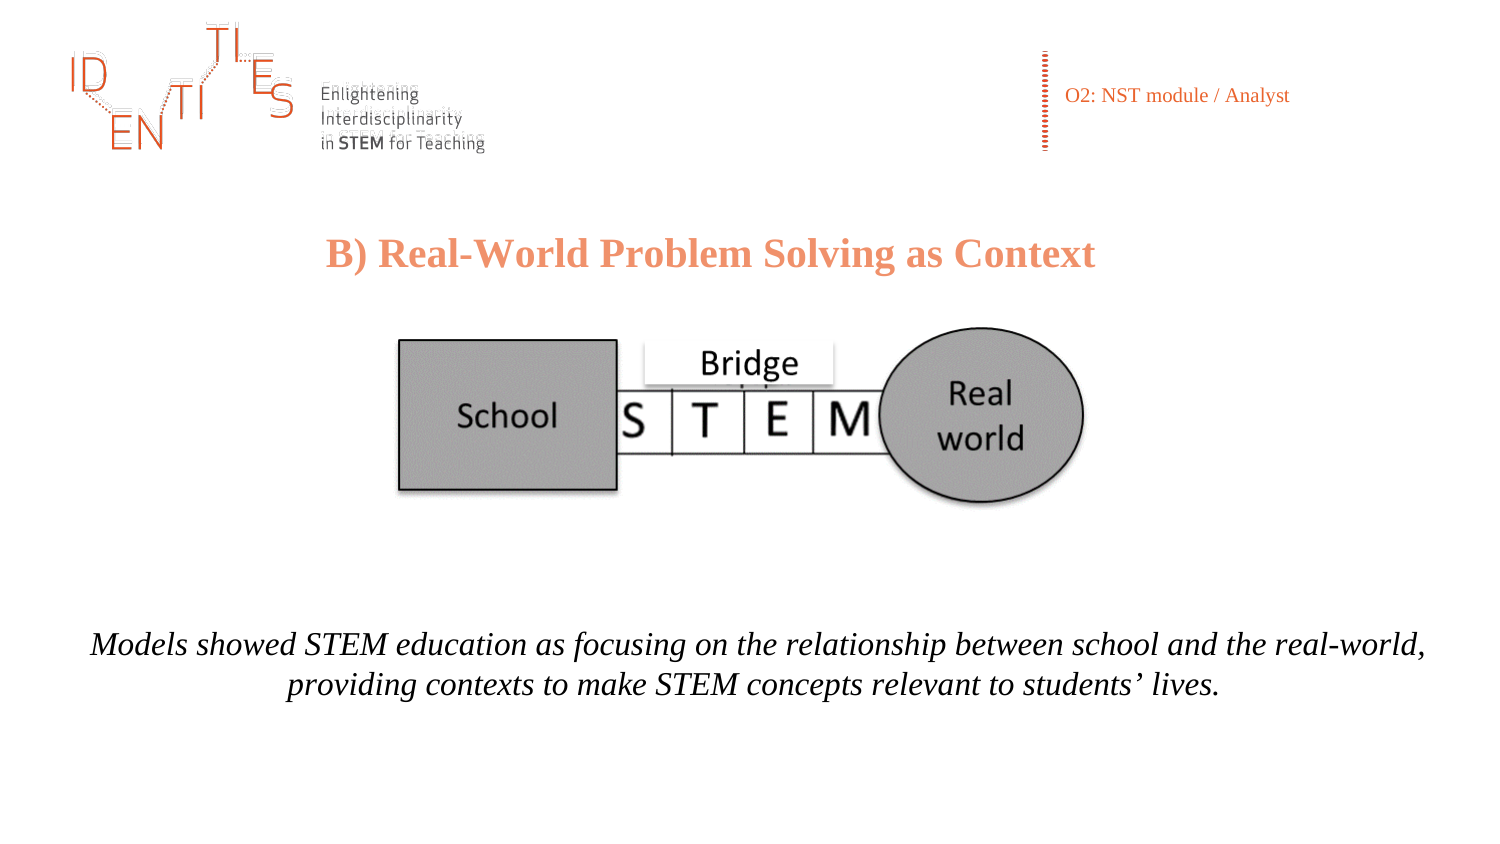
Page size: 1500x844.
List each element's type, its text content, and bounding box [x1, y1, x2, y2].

picture [1042, 51, 1051, 151]
picture [353, 296, 1126, 588]
text_box Models showed STEM education as focusing on the relationship between school and the real-world, providing contexts to make STEM concepts relevant to students’ lives. [58, 614, 1460, 711]
text_box B) Real-World Problem Solving as Context [310, 217, 1190, 284]
picture [71, 18, 485, 157]
text_box O2: NST module / Analyst [1050, 74, 1472, 156]
